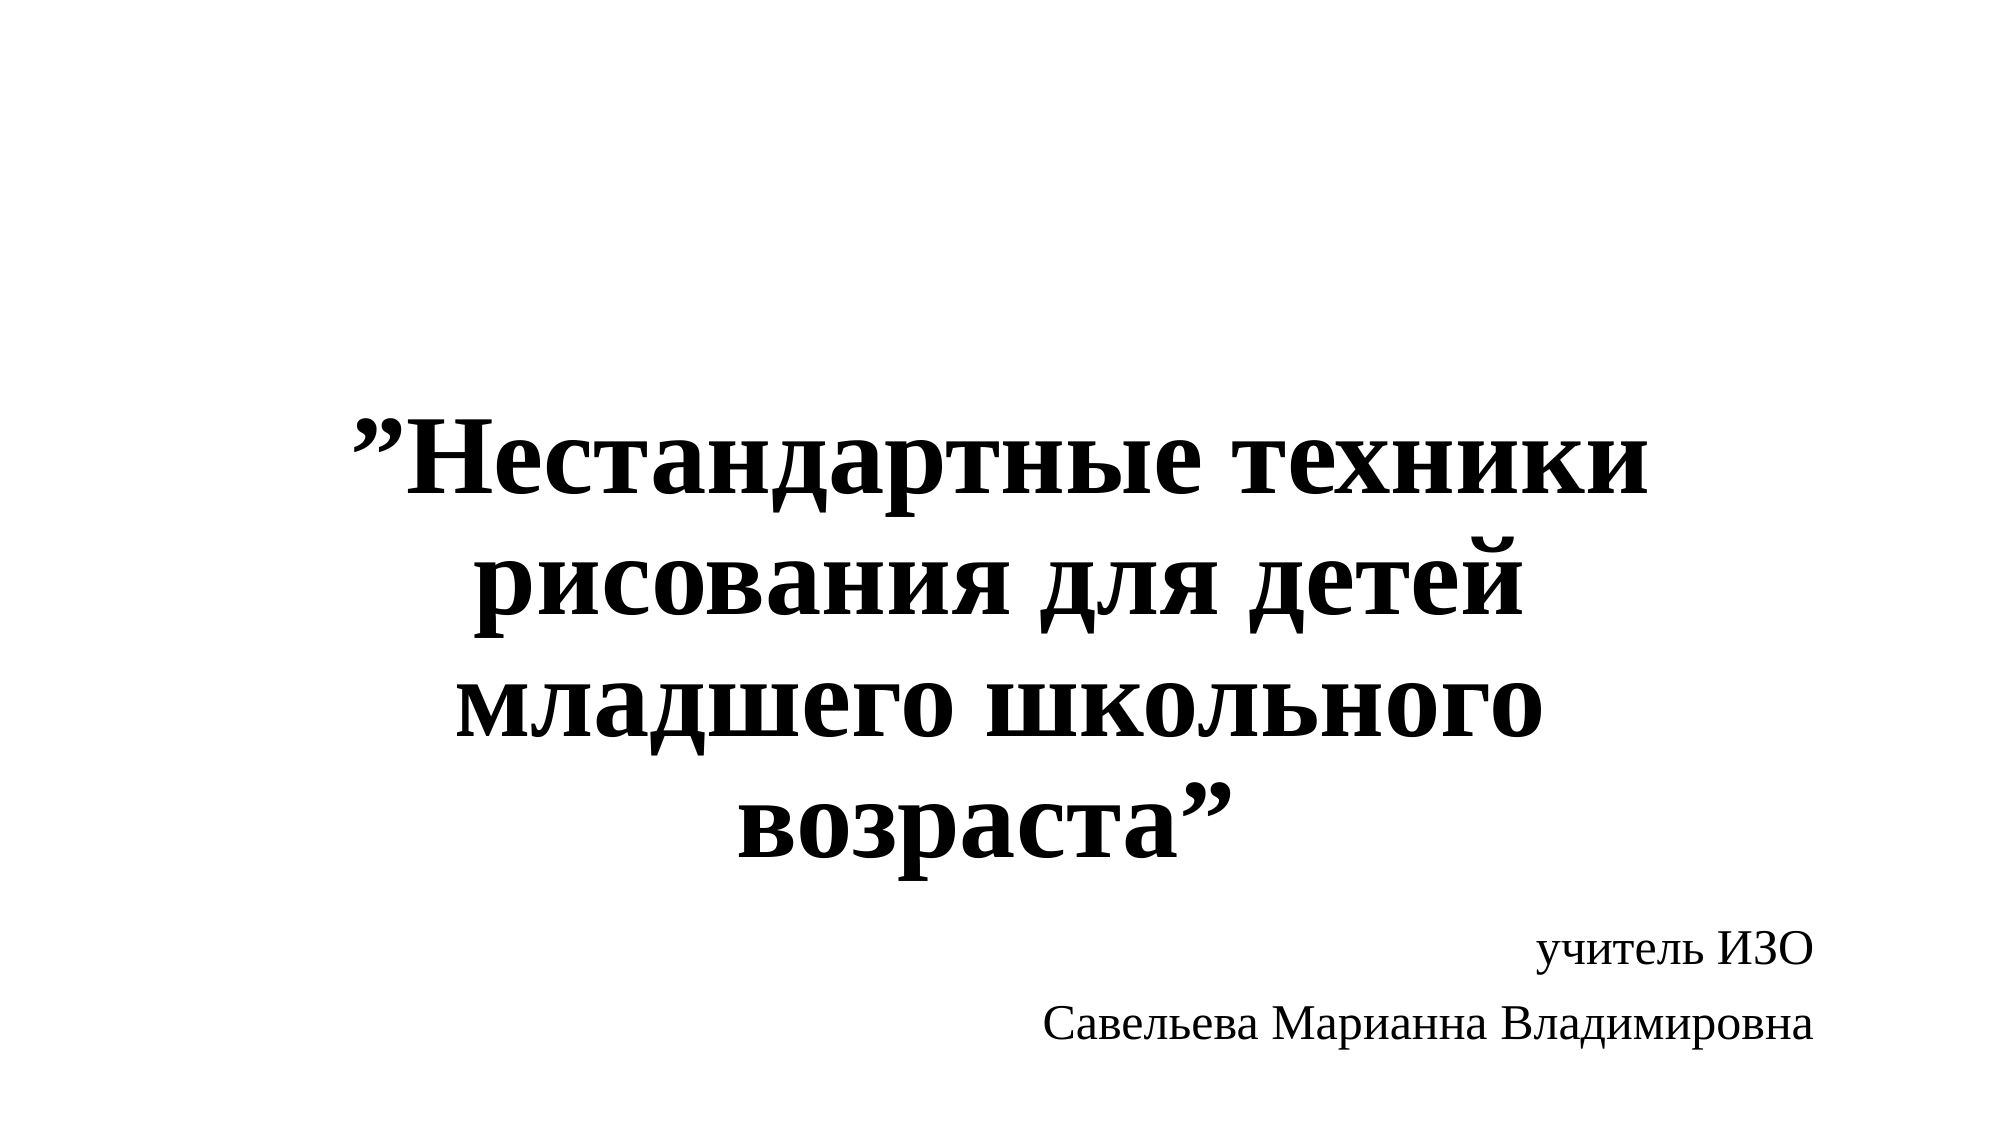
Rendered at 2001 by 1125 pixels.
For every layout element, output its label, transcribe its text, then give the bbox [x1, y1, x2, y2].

subtitle учитель ИЗО Савельева Марианна Владимировна [1027, 683, 1970, 1125]
title ”Нестандартные техники рисования для детей младшего школьного возраста” [249, 73, 1750, 703]
